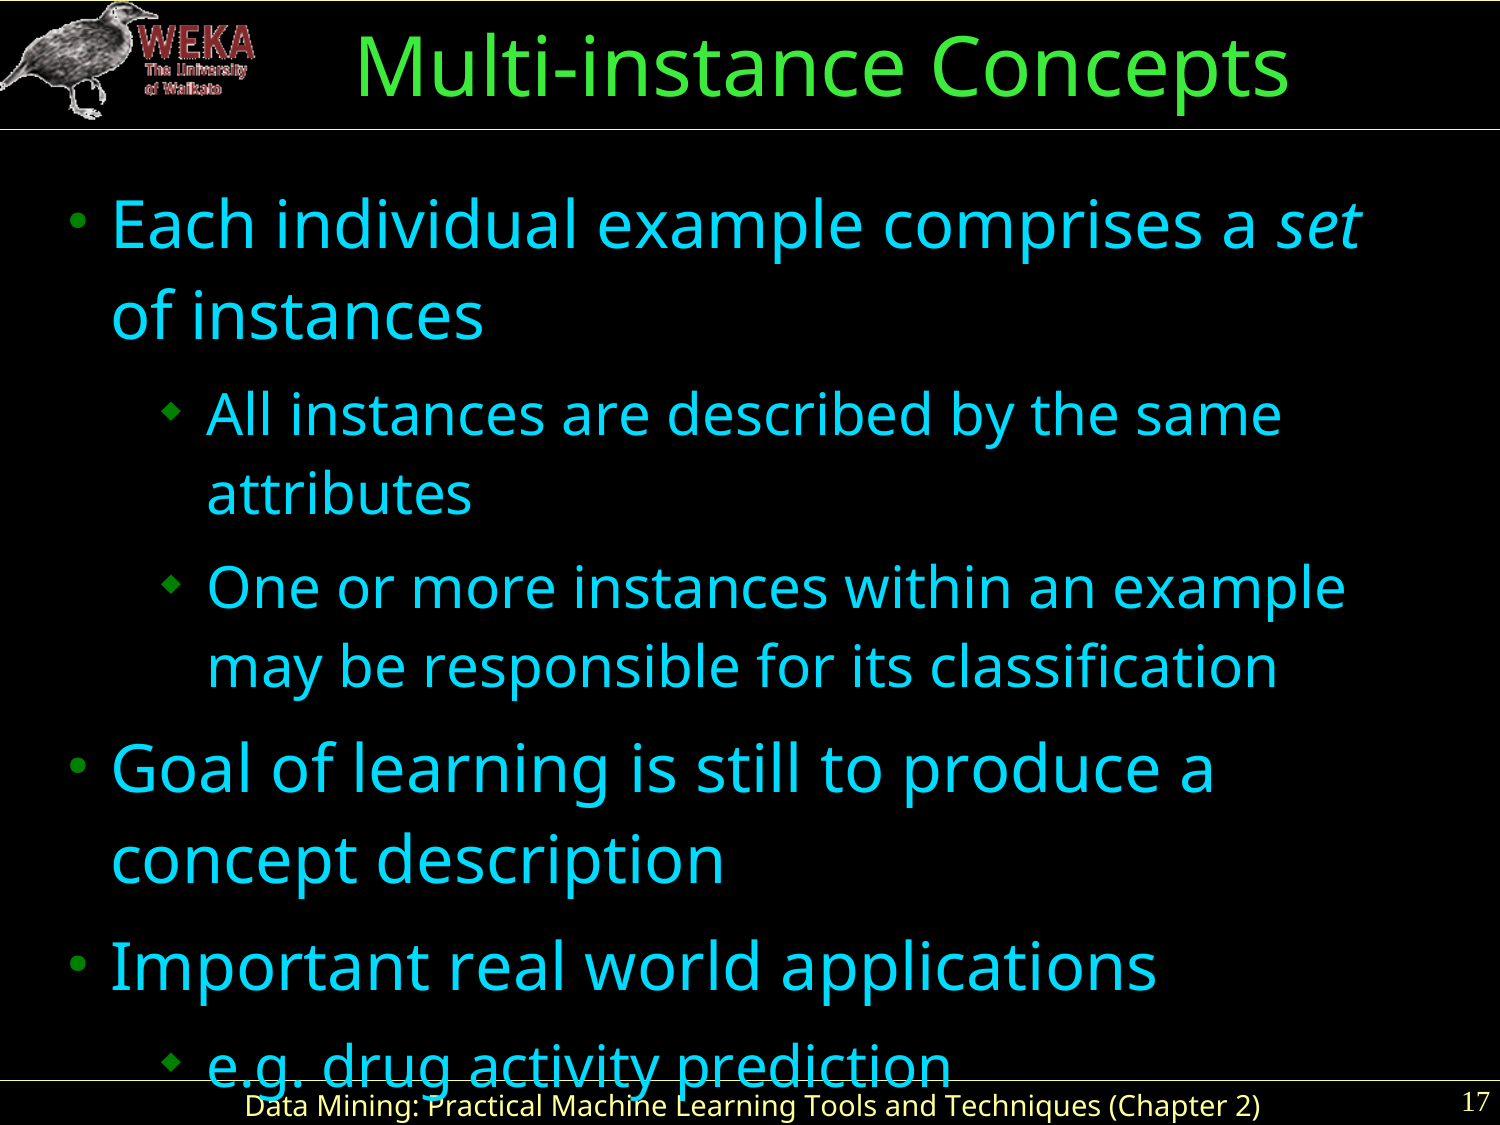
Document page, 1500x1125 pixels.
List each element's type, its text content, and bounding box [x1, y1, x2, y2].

title Multi-instance Concepts [353, 0, 1429, 159]
list Each individual example comprises a set of instances All instances are described by the same attributes One or more instances within an example may be responsible for its classification Goal of learning is still to produce a concept description Important real world applications e.g. drug activity prediction [67, 177, 1418, 1093]
picture [0, 1, 266, 129]
